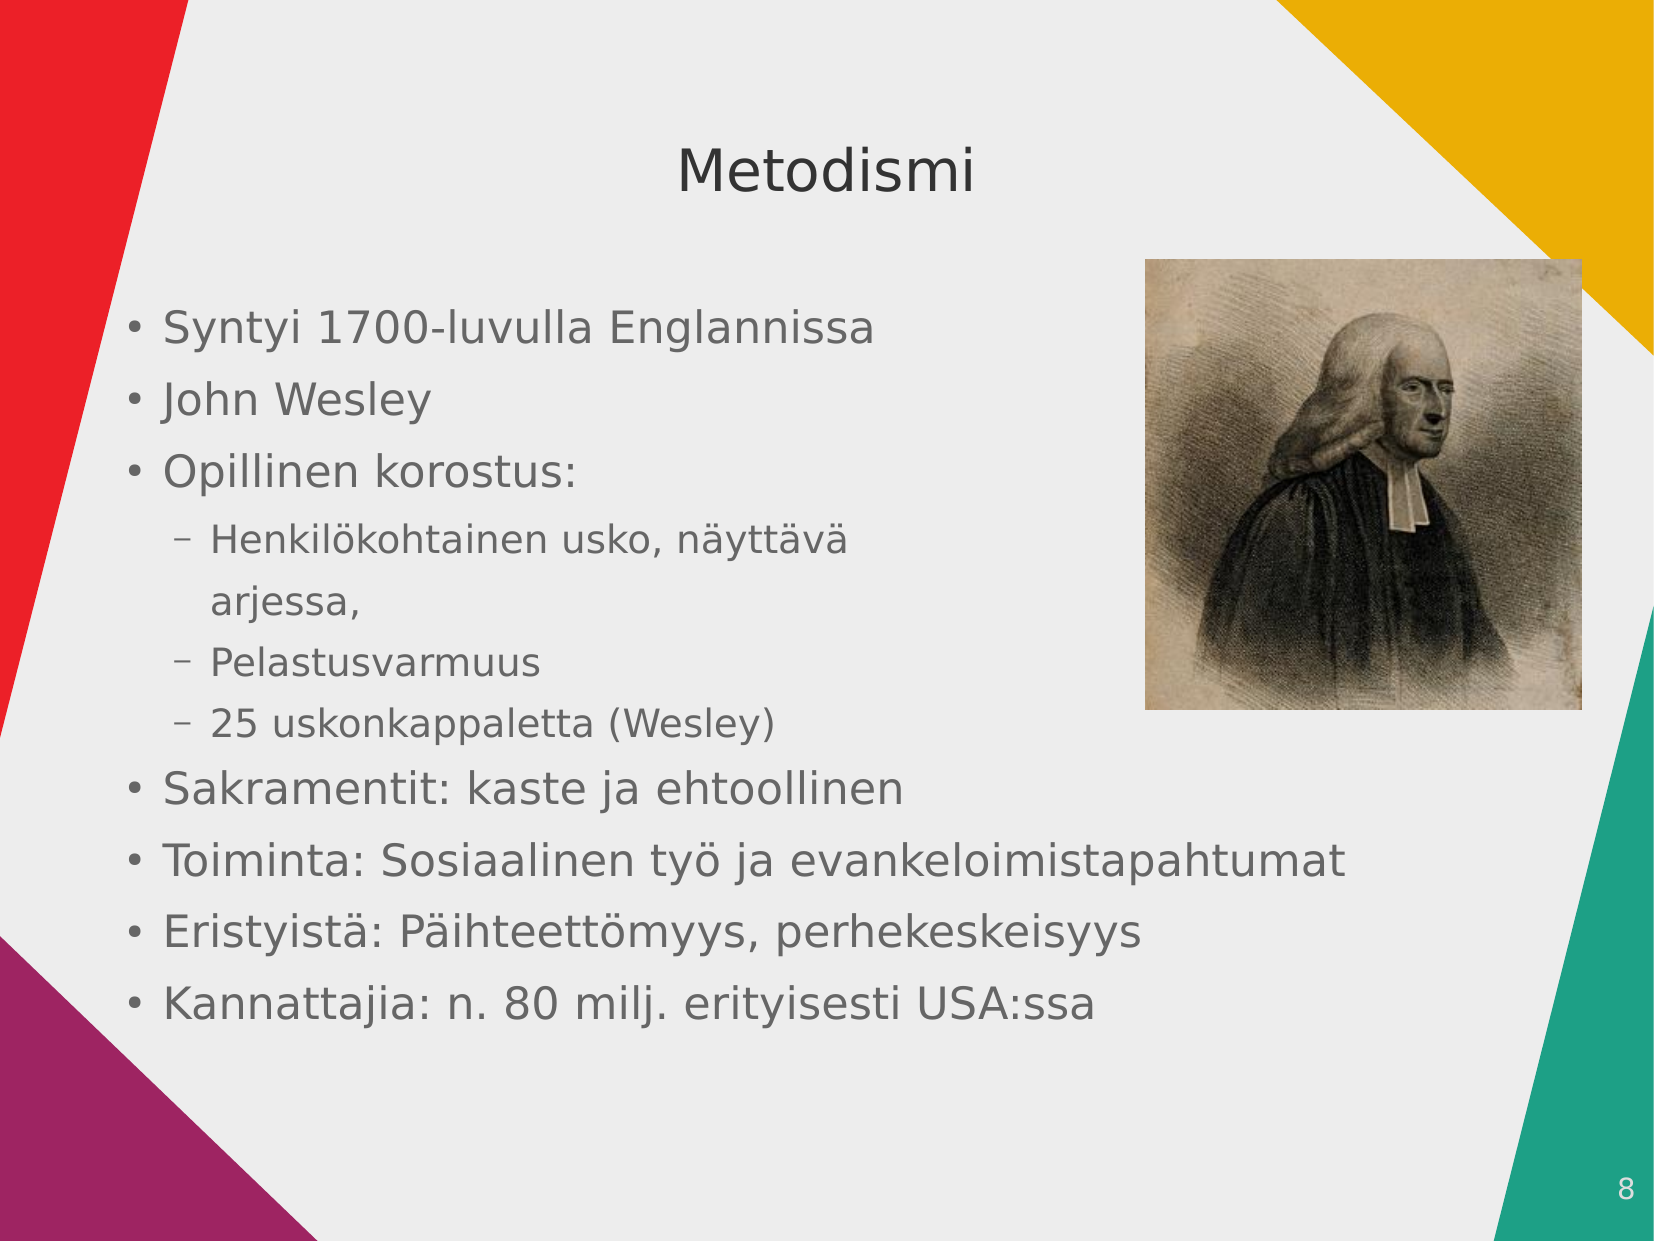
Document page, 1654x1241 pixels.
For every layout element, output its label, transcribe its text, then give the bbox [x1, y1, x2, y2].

title Metodismi [114, 73, 1539, 271]
picture [1145, 259, 1582, 710]
list Syntyi 1700-luvulla Englannissa John Wesley Opillinen korostus: Henkilökohtainen usko, näyttävä arjessa, Pelastusvarmuus 25 uskonkappaletta (Wesley) Sakramentit: kaste ja ehtoollinen Toiminta: Sosiaalinen työ ja evankeloimistapahtumat Eristyistä: Päihteettömyys, perhekeskeisyys Kannattajia: n. 80 milj. erityisesti USA:ssa [114, 302, 1539, 1033]
